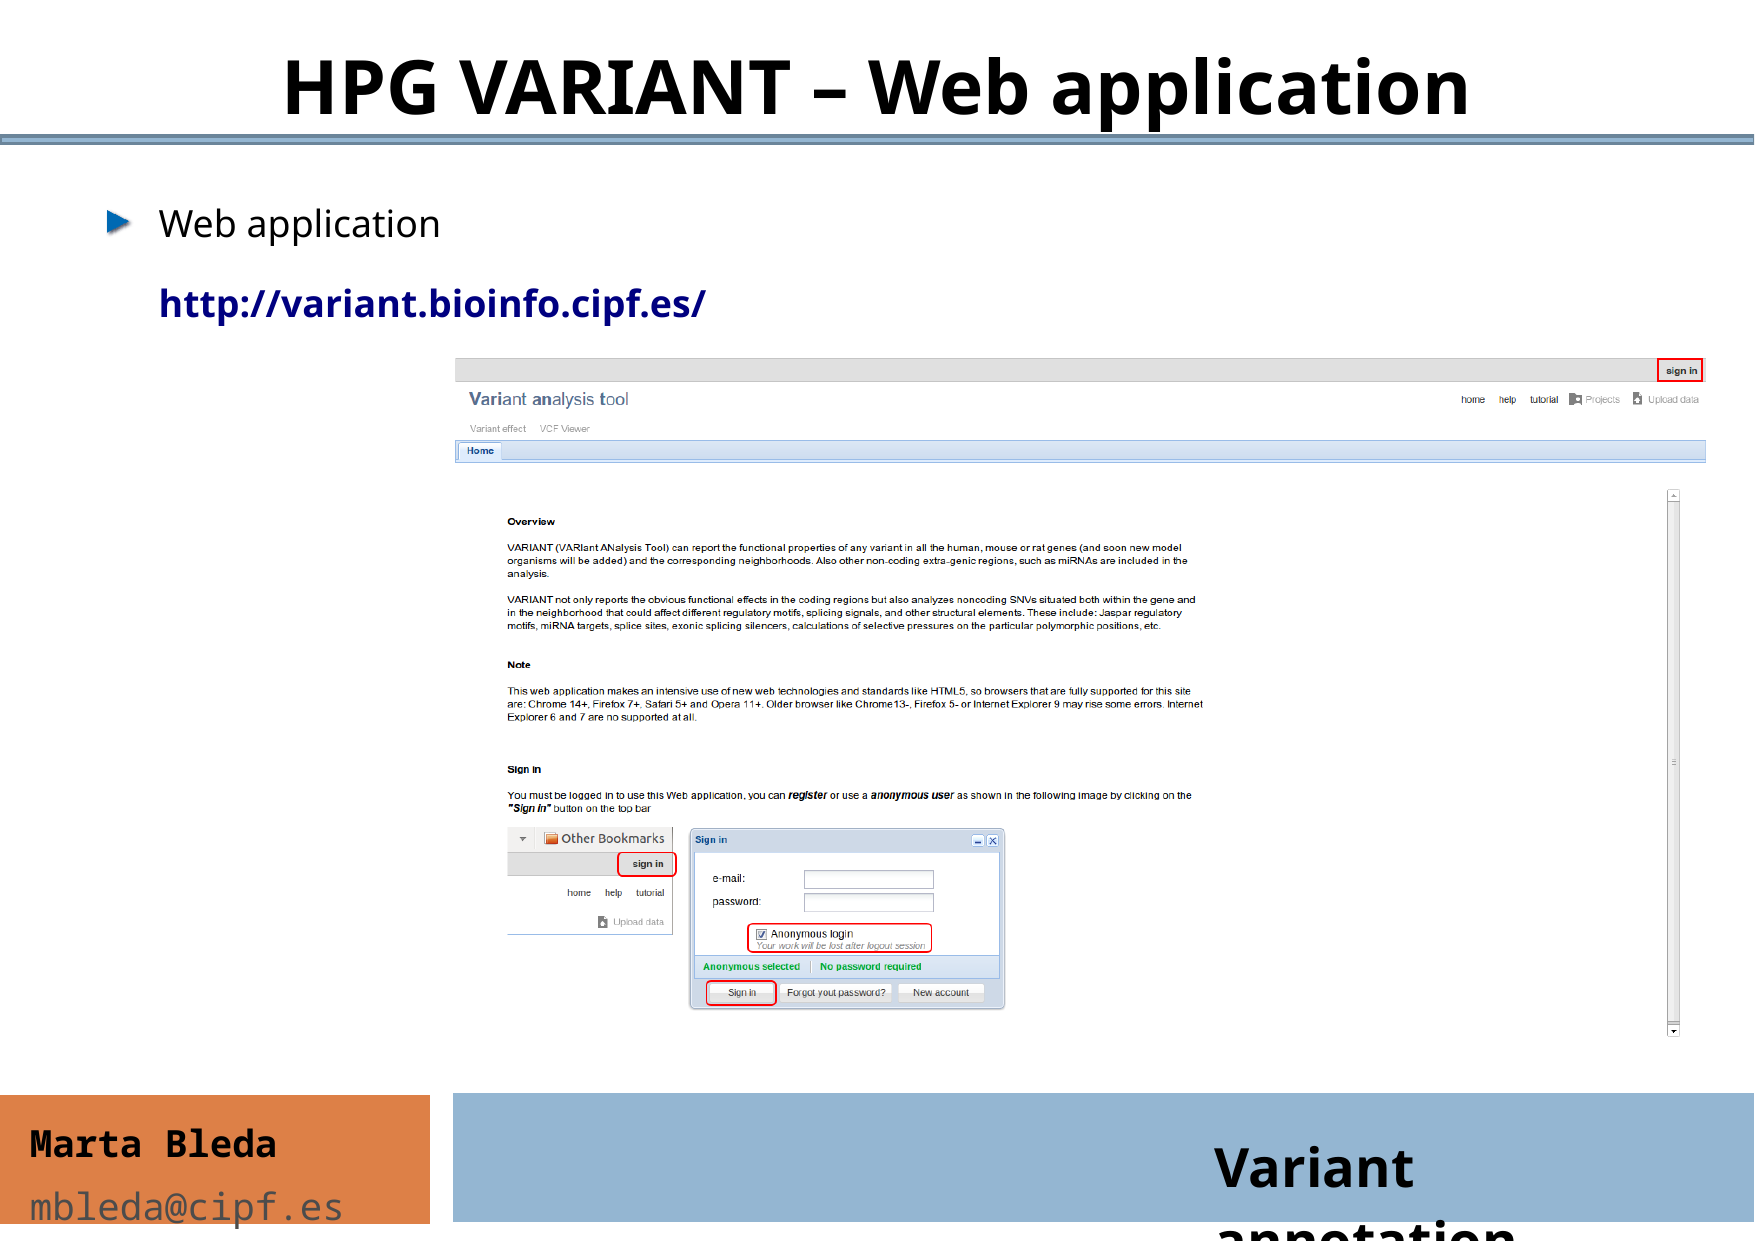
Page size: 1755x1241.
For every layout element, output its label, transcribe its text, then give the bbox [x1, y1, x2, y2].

text_box Marta Bleda mbleda@cipf.es [15, 1110, 406, 1213]
list Web application http://variant.bioinfo.cipf.es/ [87, 197, 1632, 347]
text_box Variant annotation [1200, 1122, 1726, 1200]
text_box HPG VARIANT – Web application [67, 27, 1688, 129]
text_box [0, 136, 1754, 144]
picture [455, 358, 1706, 1063]
